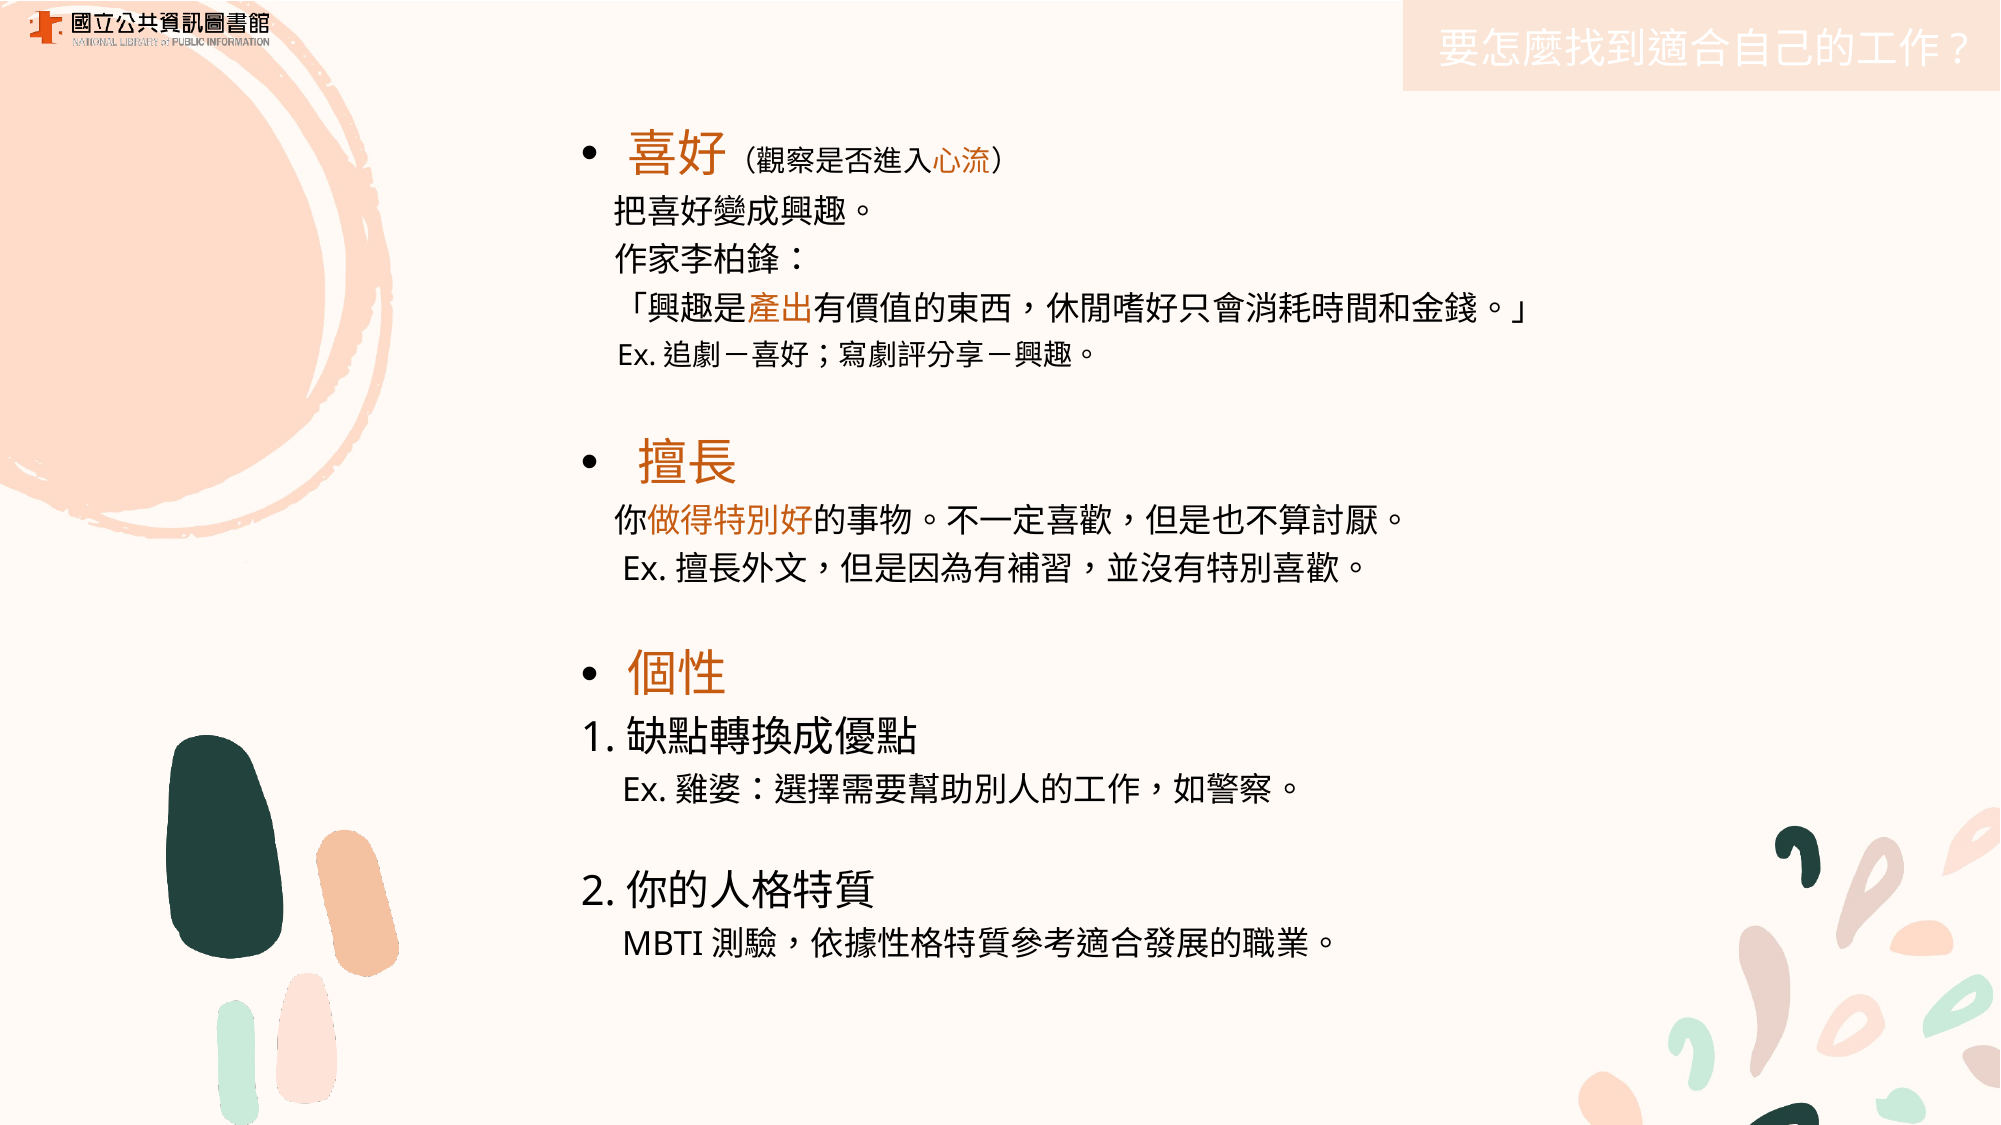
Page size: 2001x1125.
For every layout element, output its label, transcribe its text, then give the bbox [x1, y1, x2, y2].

picture [0, 1, 2000, 1125]
text_box [1403, 0, 2000, 91]
text_box 喜好（觀察是否進入心流） 把喜好變成興趣。 作家李柏鋒： 「興趣是產出有價值的東西，休閒嗜好只會消耗時間和金錢。」 Ex.追劇－喜好；寫劇評分享－興趣。 擅長 你做得特別好的事物。不一定喜歡，但是也不算討厭。 Ex.擅長外文，但是因為有補習，並沒有特別喜歡。 個性 1.缺點轉換成優點 Ex.雞婆：選擇需要幫助別人的工作，如警察。 2.你的人格特質 MBTI測驗，依據性格特質參考適合發展的職業。 [565, 120, 1693, 1066]
text_box 要怎麼找到適合自己的工作? [1424, 0, 2000, 81]
